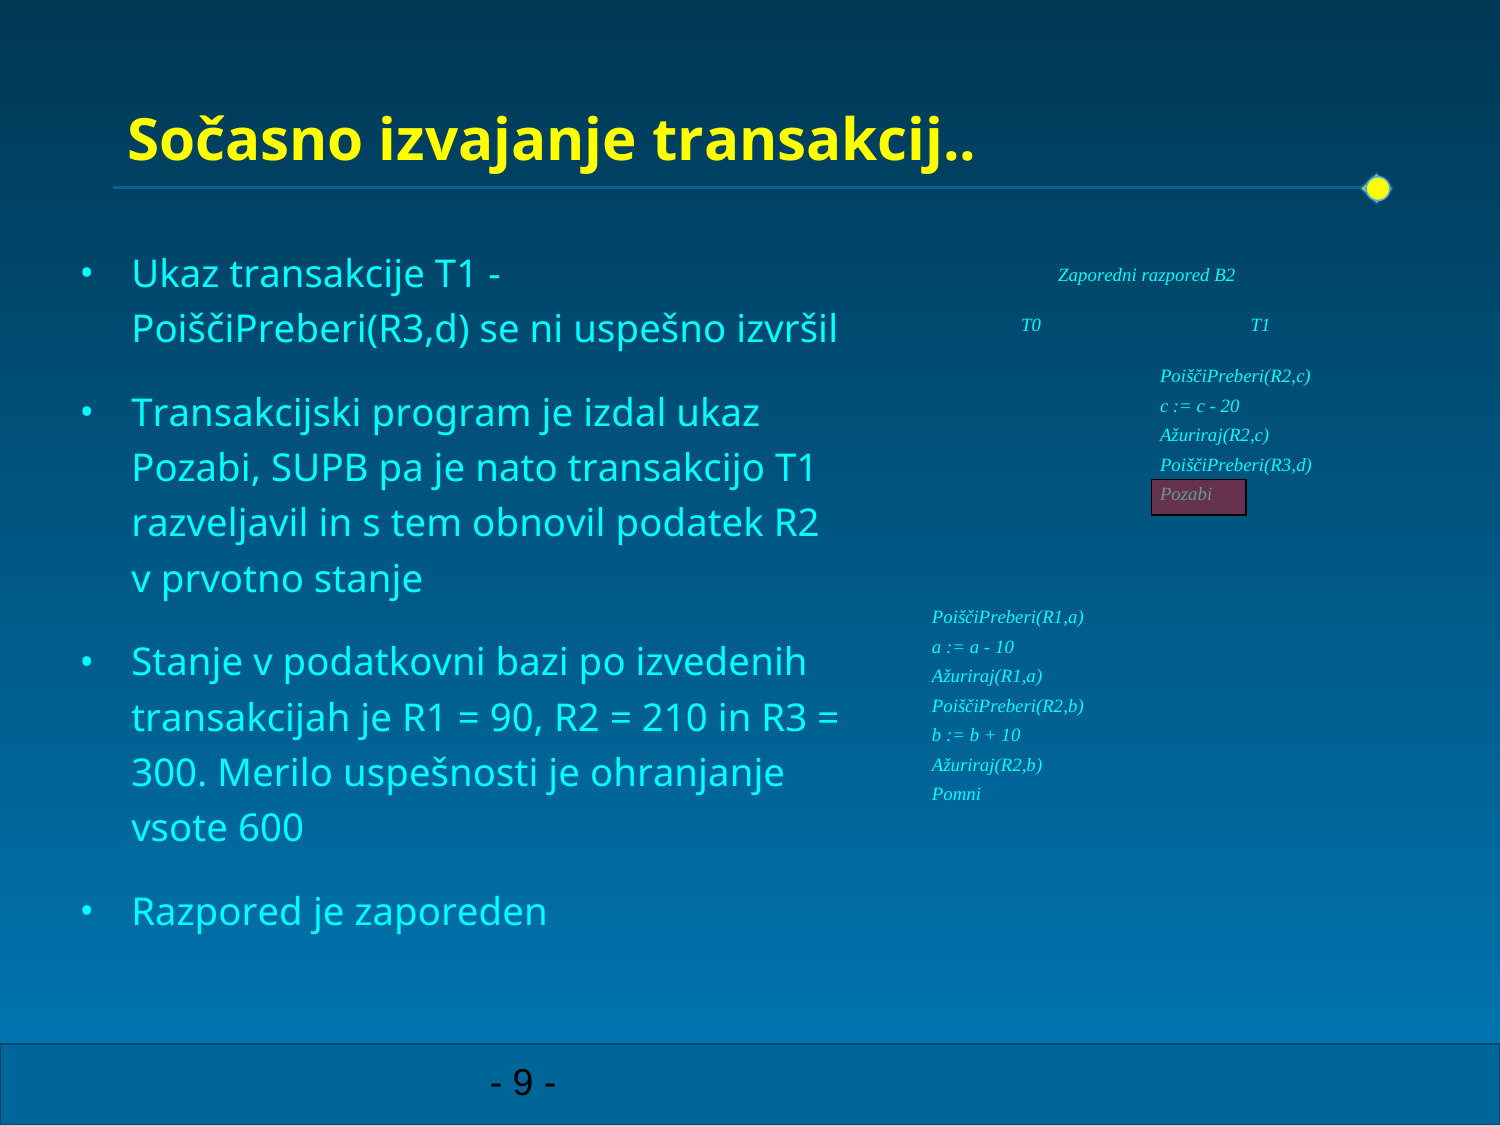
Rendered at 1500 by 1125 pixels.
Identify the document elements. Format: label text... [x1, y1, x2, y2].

table_header Zaporedni razpored B2 [917, 252, 1376, 303]
table_cell [917, 354, 1145, 595]
table_cell T1 [1145, 303, 1376, 354]
table_cell [1145, 595, 1376, 901]
table_cell PoiščiPreberi(R1,a) a := a - 10 Ažuriraj(R1,a) PoiščiPreberi(R2,b) b := b + 10 Ažuriraj(R2,b) Pomni [917, 595, 1145, 901]
text_box [1151, 479, 1247, 516]
text_box Ukaz transakcije T1 - PoiščiPreberi(R3,d) se ni uspešno izvršil Transakcijski program je izdal ukaz Pozabi, SUPB pa je nato transakcijo T1 razveljavil in s tem obnovil podatek R2 v prvotno stanje Stanje v podatkovni bazi po izvedenih transakcijah je R1 = 90, R2 = 210 in R3 = 300. Merilo uspešnosti je ohranjanje vsote 600 Razpored je zaporeden [64, 231, 859, 966]
table_cell PoiščiPreberi(R2,c) c := c - 20 Ažuriraj(R2,c) PoiščiPreberi(R3,d) Pozabi [1145, 354, 1376, 595]
table_cell T0 [917, 303, 1145, 354]
title Sočasno izvajanje transakcij.. [112, 94, 1388, 181]
